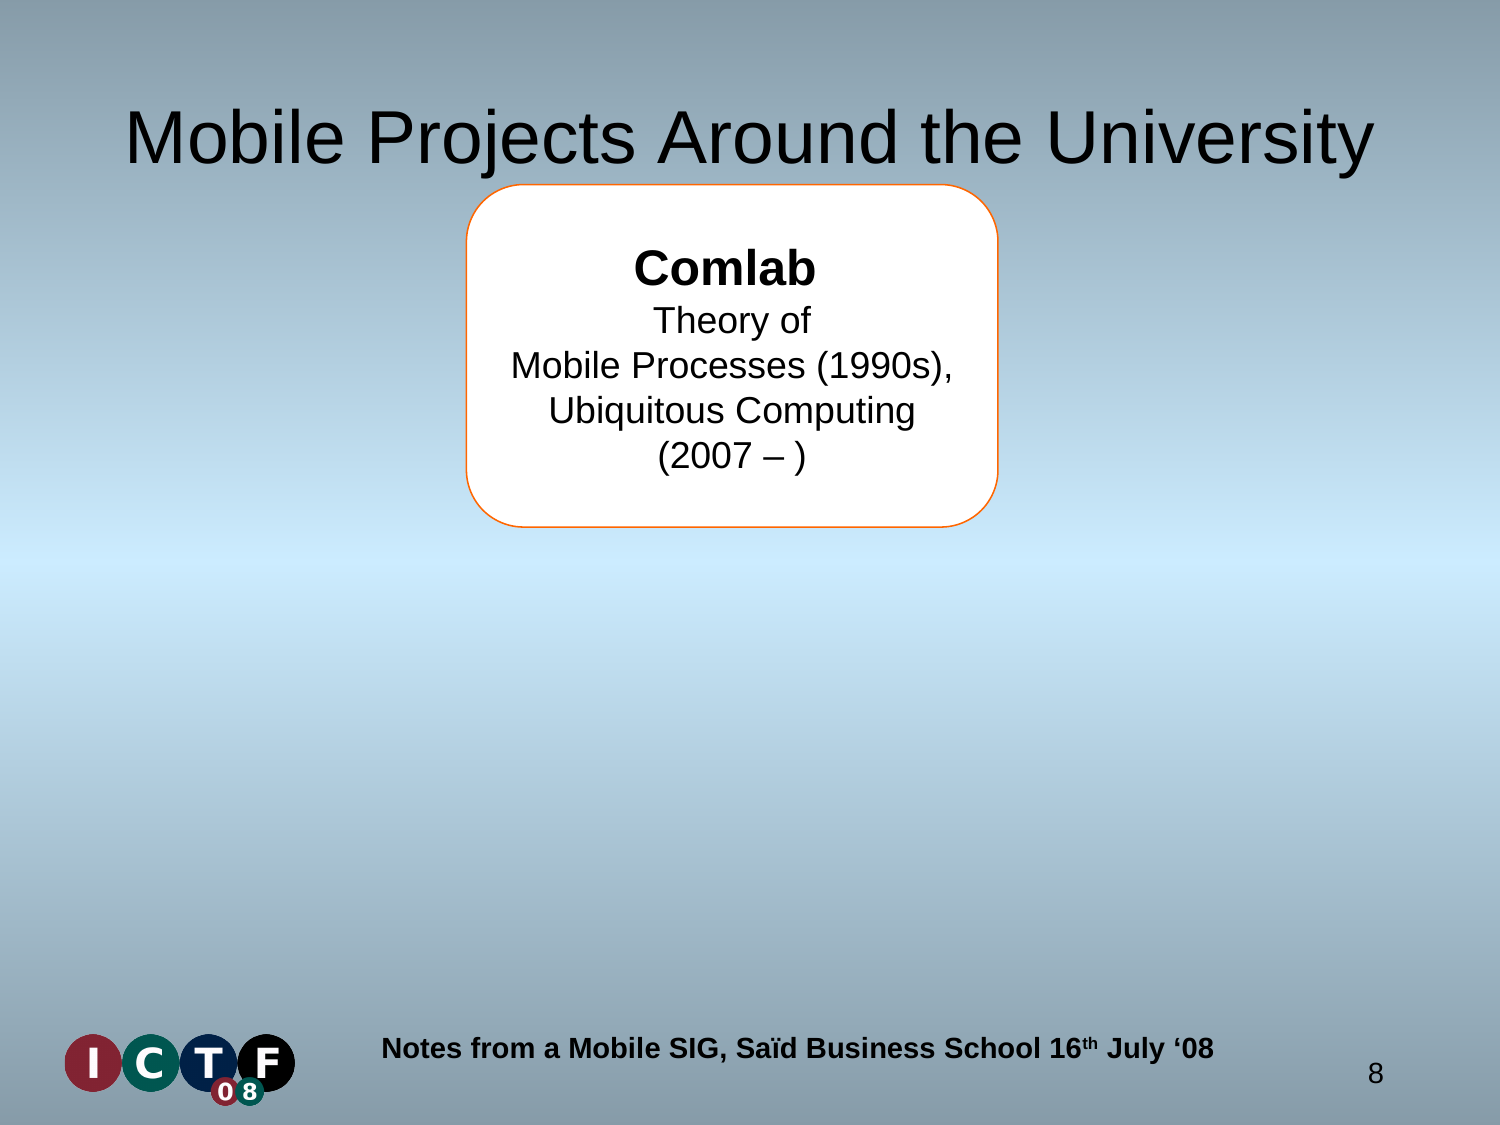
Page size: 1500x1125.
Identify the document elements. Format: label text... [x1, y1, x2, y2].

picture [64, 1034, 295, 1106]
title Mobile Projects Around the University [88, 74, 1412, 201]
text_box Comlab Theory of Mobile Processes (1990s), Ubiquitous Computing (2007 – ) [466, 184, 998, 528]
